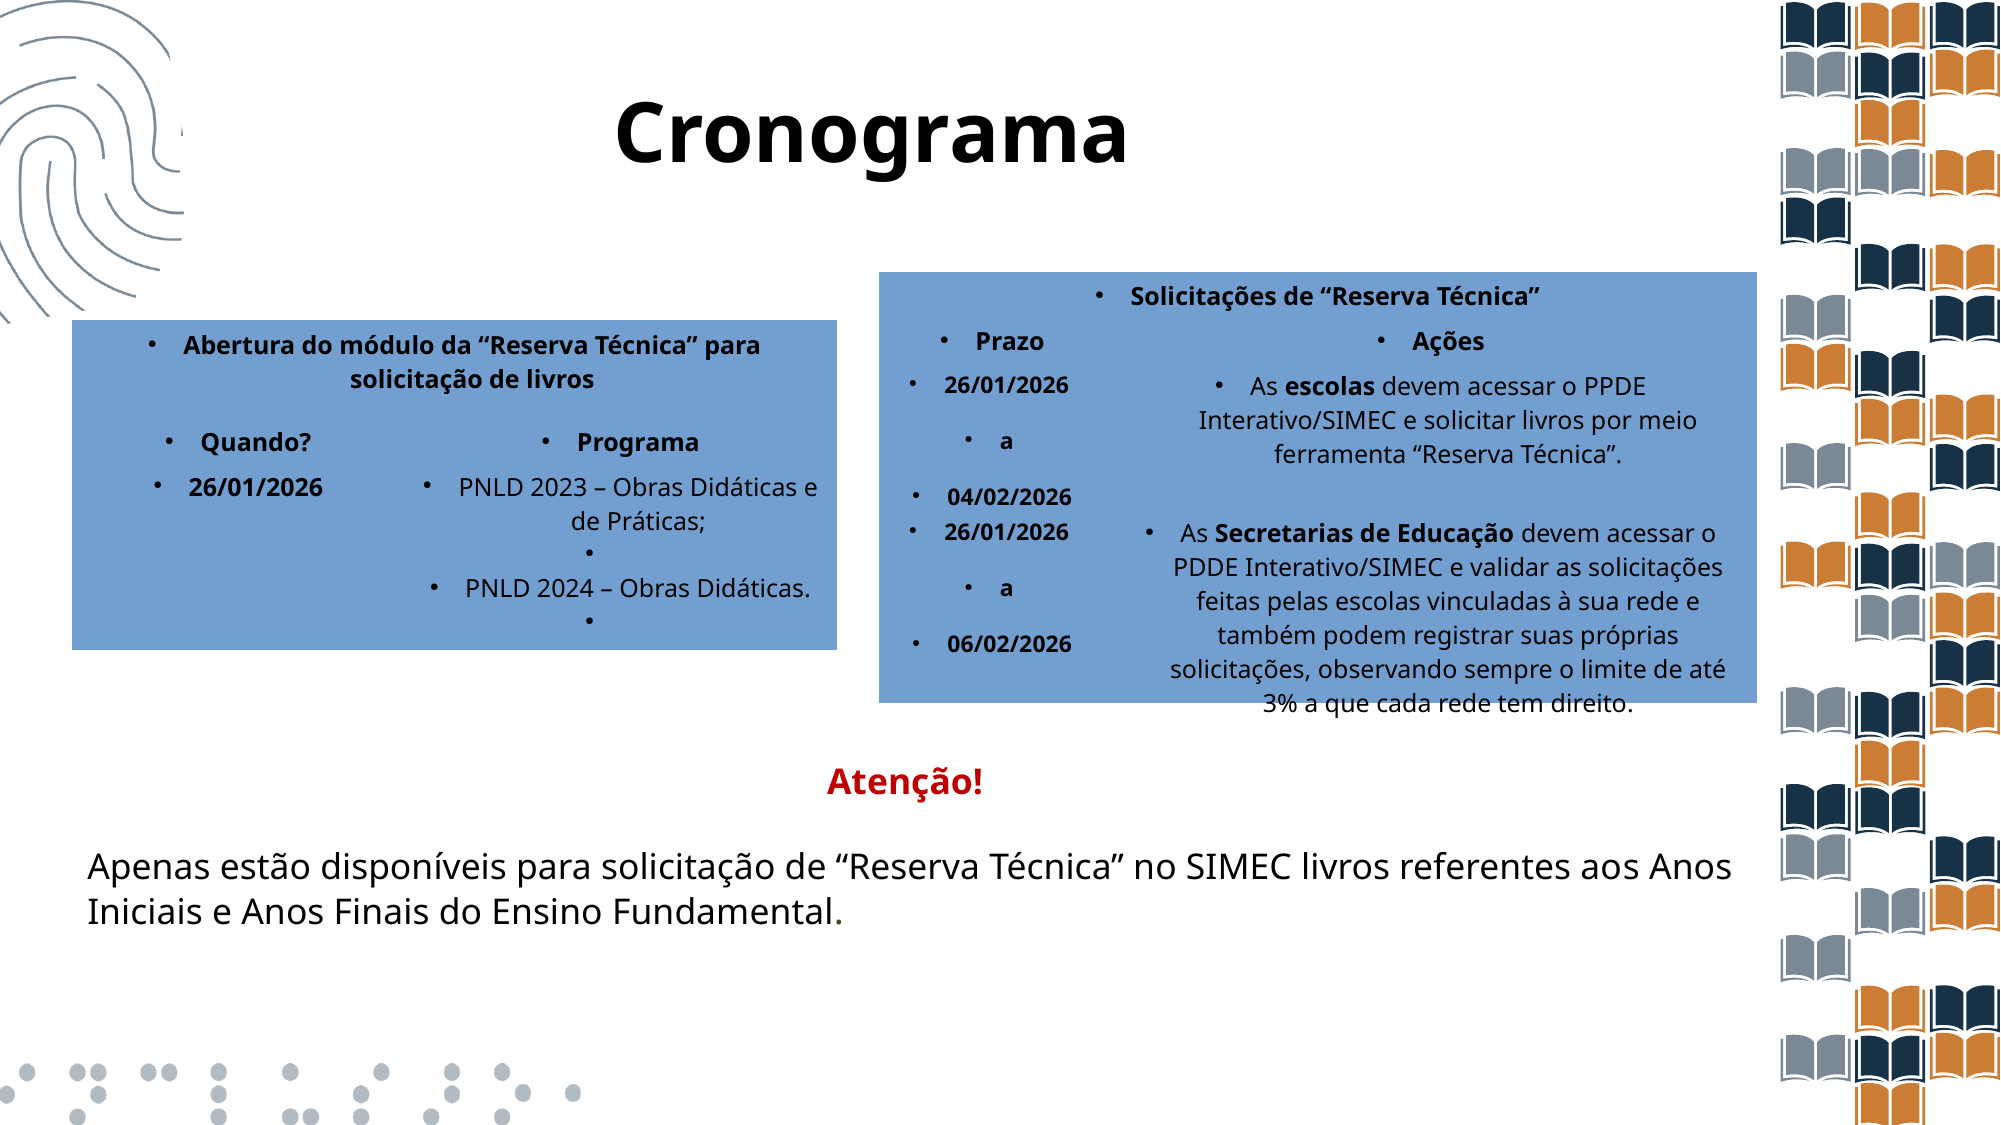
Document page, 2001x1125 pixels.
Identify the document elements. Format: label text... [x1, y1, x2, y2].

text_box [1855, 689, 1926, 835]
text_box [1855, 348, 1926, 447]
text_box [1855, 490, 1926, 540]
text_box [1780, 539, 1851, 589]
text_box [1780, 0, 1851, 99]
text_box [1780, 932, 1851, 983]
text_box [1929, 539, 2000, 735]
text_box [1780, 292, 1851, 392]
text_box [1929, 834, 2000, 932]
text_box [1780, 781, 1851, 882]
table_header Abertura do módulo da “Reserva Técnica” para solicitação de livros [72, 320, 837, 417]
text_box [1855, 592, 1926, 643]
table_cell 26/01/2026 a 06/02/2026 [879, 508, 1105, 703]
table_cell As Secretarias de Educação devem acessar o PDDE Interativo/SIMEC e validar as solicitações feitas pelas escolas vinculadas à sua rede e também podem registrar suas próprias solicitações, observando sempre o limite de até 3% a que cada rede tem direito. [1105, 508, 1757, 703]
table_cell PNLD 2023 – Obras Didáticas e de Práticas; PNLD 2024 – Obras Didáticas. [404, 462, 837, 650]
table_cell Prazo [879, 316, 1105, 361]
table_cell 26/01/2026 a 04/02/2026 [879, 361, 1105, 508]
text_box [1929, 0, 2000, 97]
text_box [1855, 983, 1926, 1125]
text_box [1855, 541, 1926, 591]
table_header Solicitações de “Reserva Técnica” [879, 272, 1757, 316]
table_cell Quando? [72, 417, 404, 462]
text_box [1929, 242, 2000, 292]
text_box [1929, 983, 2000, 1081]
text_box [0, 1063, 581, 1125]
text_box [1780, 145, 1851, 245]
text_box [1780, 1032, 1851, 1082]
text_box [1929, 392, 2000, 492]
text_box [1929, 147, 2000, 198]
text_box [1855, 0, 1926, 197]
text_box [1780, 684, 1851, 735]
text_box [0, 0, 210, 326]
text_box [1929, 293, 2000, 343]
text_box [1855, 241, 1926, 292]
text_box [1780, 440, 1851, 491]
table_cell Programa [404, 417, 837, 462]
text_box [1855, 885, 1926, 936]
text_box Cronograma [268, 106, 1490, 184]
table_cell 26/01/2026 [72, 462, 404, 650]
table_cell As escolas devem acessar o PPDE Interativo/SIMEC e solicitar livros por meio ferramenta “Reserva Técnica”. [1105, 361, 1757, 508]
table_cell Ações [1105, 316, 1757, 361]
text_box Atenção! Apenas estão disponíveis para solicitação de “Reserva Técnica” no SIMEC livros referentes aos Anos Iniciais e Anos Finais do Ensino Fundamental. [72, 751, 1777, 941]
